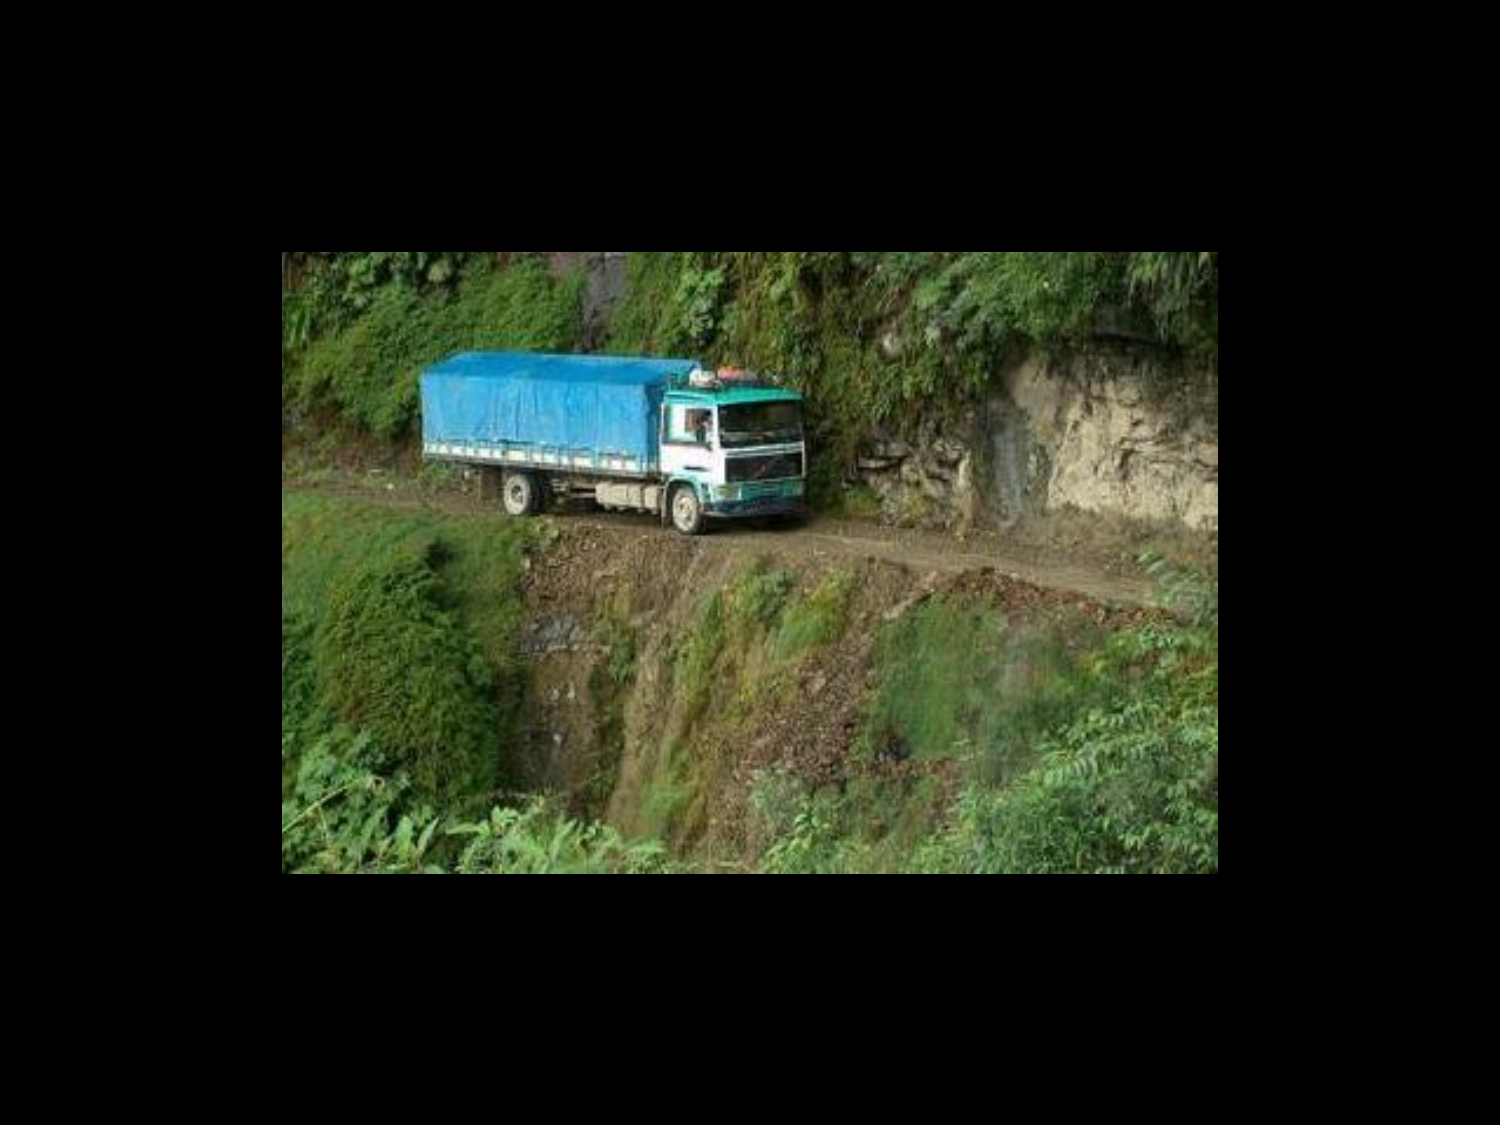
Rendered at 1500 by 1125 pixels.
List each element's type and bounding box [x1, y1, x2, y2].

picture [282, 252, 1218, 874]
